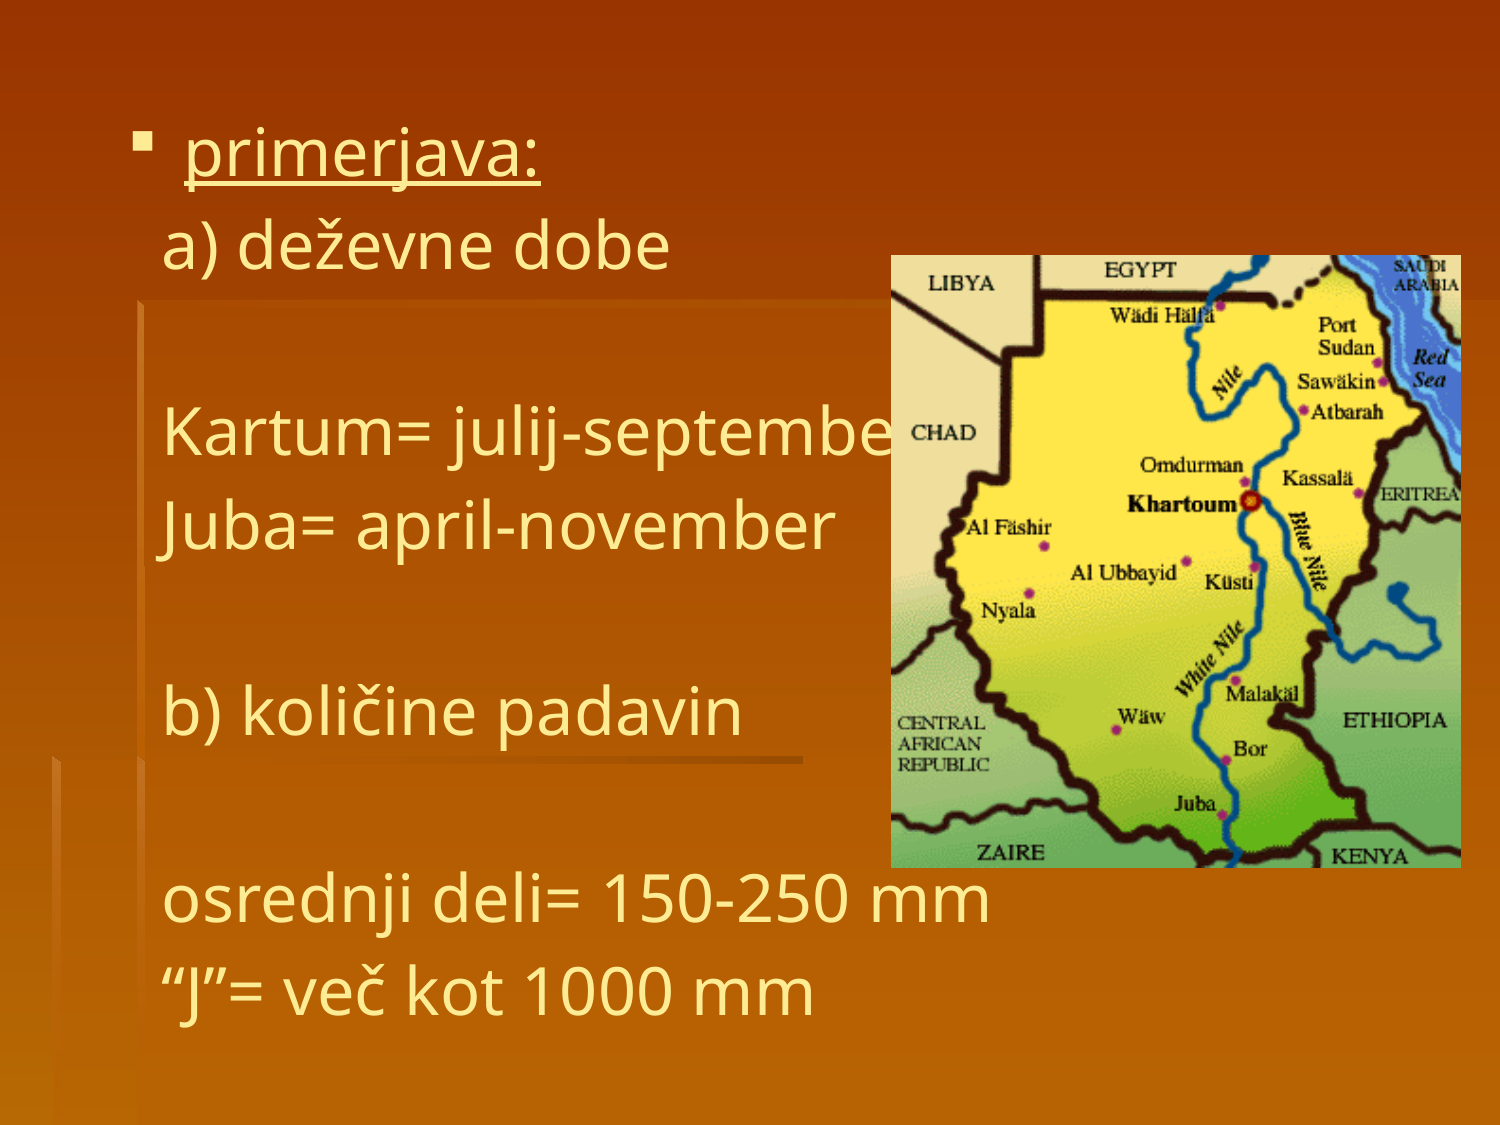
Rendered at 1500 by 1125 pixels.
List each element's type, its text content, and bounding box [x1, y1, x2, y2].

picture [891, 255, 1461, 868]
list primerjava: a) deževne dobe Kartum= julij-september Juba= april-november b) količine padavin osrednji deli= 150-250 mm “J”= več kot 1000 mm [112, 101, 1426, 1094]
